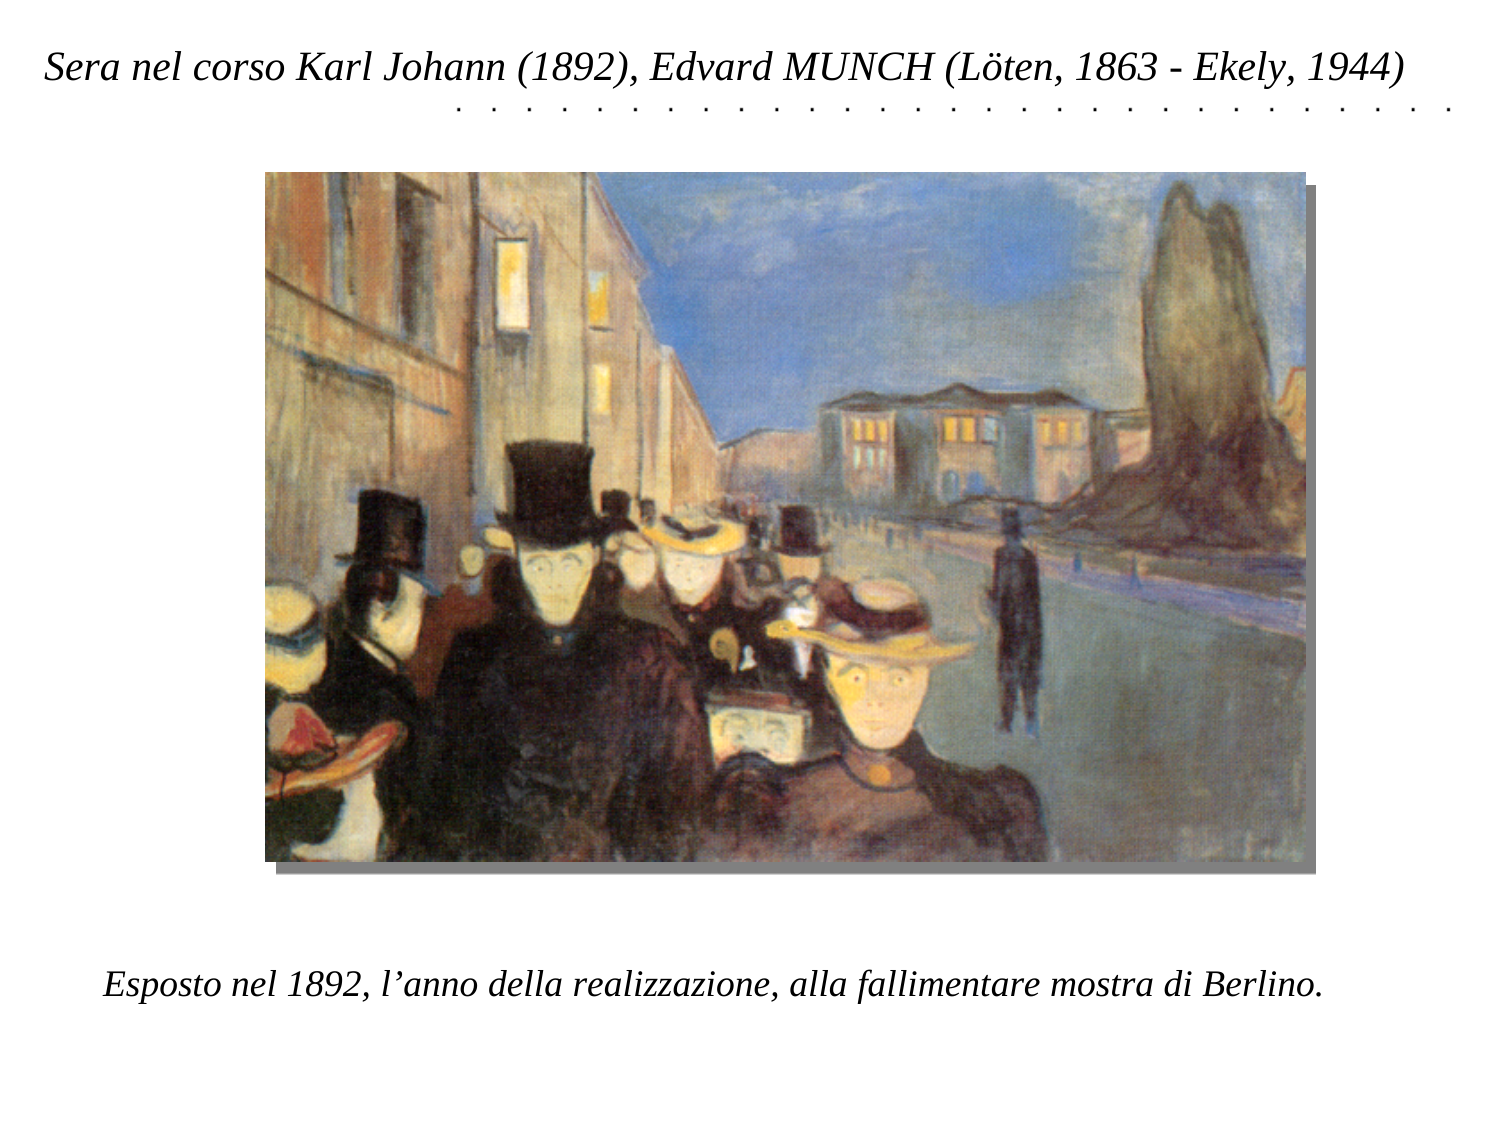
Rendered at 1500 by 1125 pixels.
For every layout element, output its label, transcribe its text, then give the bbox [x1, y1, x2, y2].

title Sera nel corso Karl Johann (1892), Edvard MUNCH (Löten, 1863 - Ekely, 1944) [29, 18, 1424, 114]
text_box Esposto nel 1892, l’anno della realizzazione, alla fallimentare mostra di Berlino. [88, 951, 1353, 1012]
picture [454, 101, 1464, 119]
picture [265, 172, 1306, 862]
